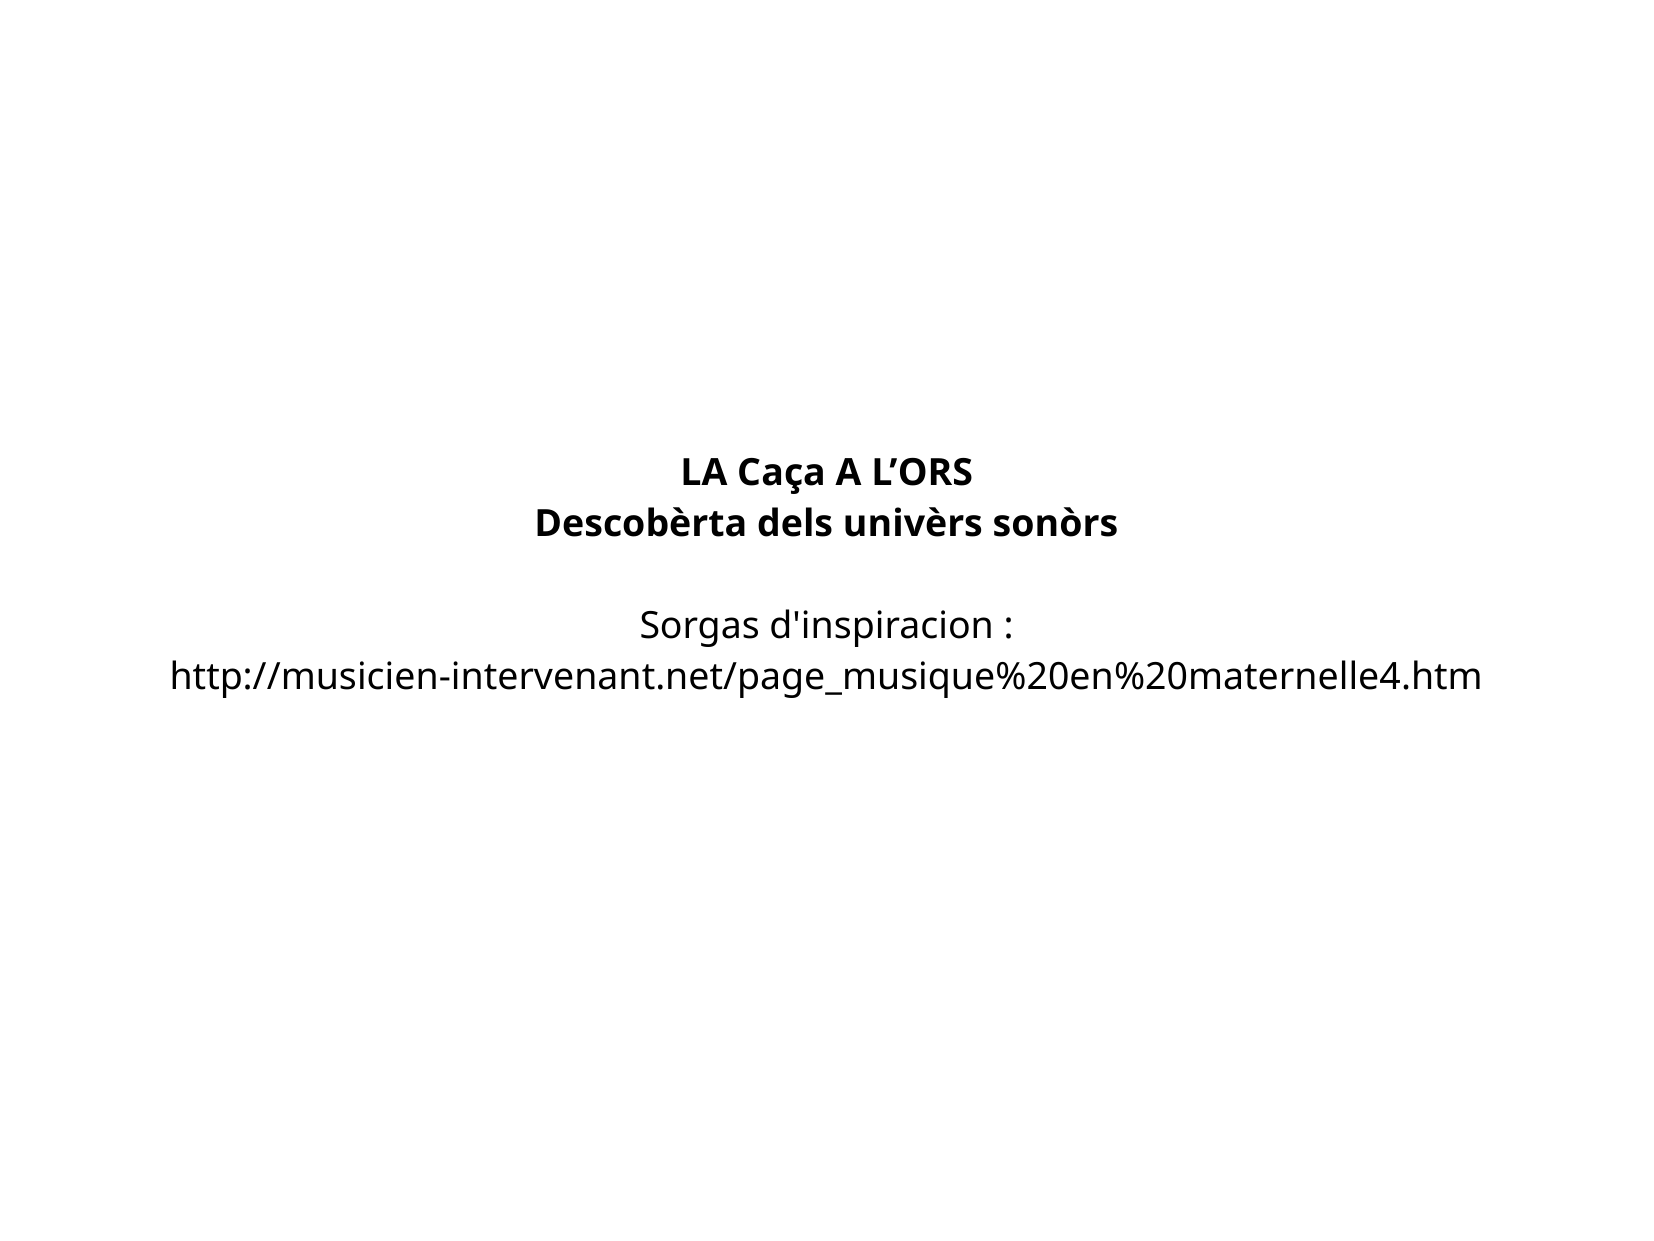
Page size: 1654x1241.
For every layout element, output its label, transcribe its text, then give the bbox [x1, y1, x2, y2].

text_box LA Caça A L’ORS Descobèrta dels univèrs sonòrs Sorgas d'inspiracion : http://musicien-intervenant.net/page_musique%20en%20maternelle4.htm [0, 448, 1654, 748]
